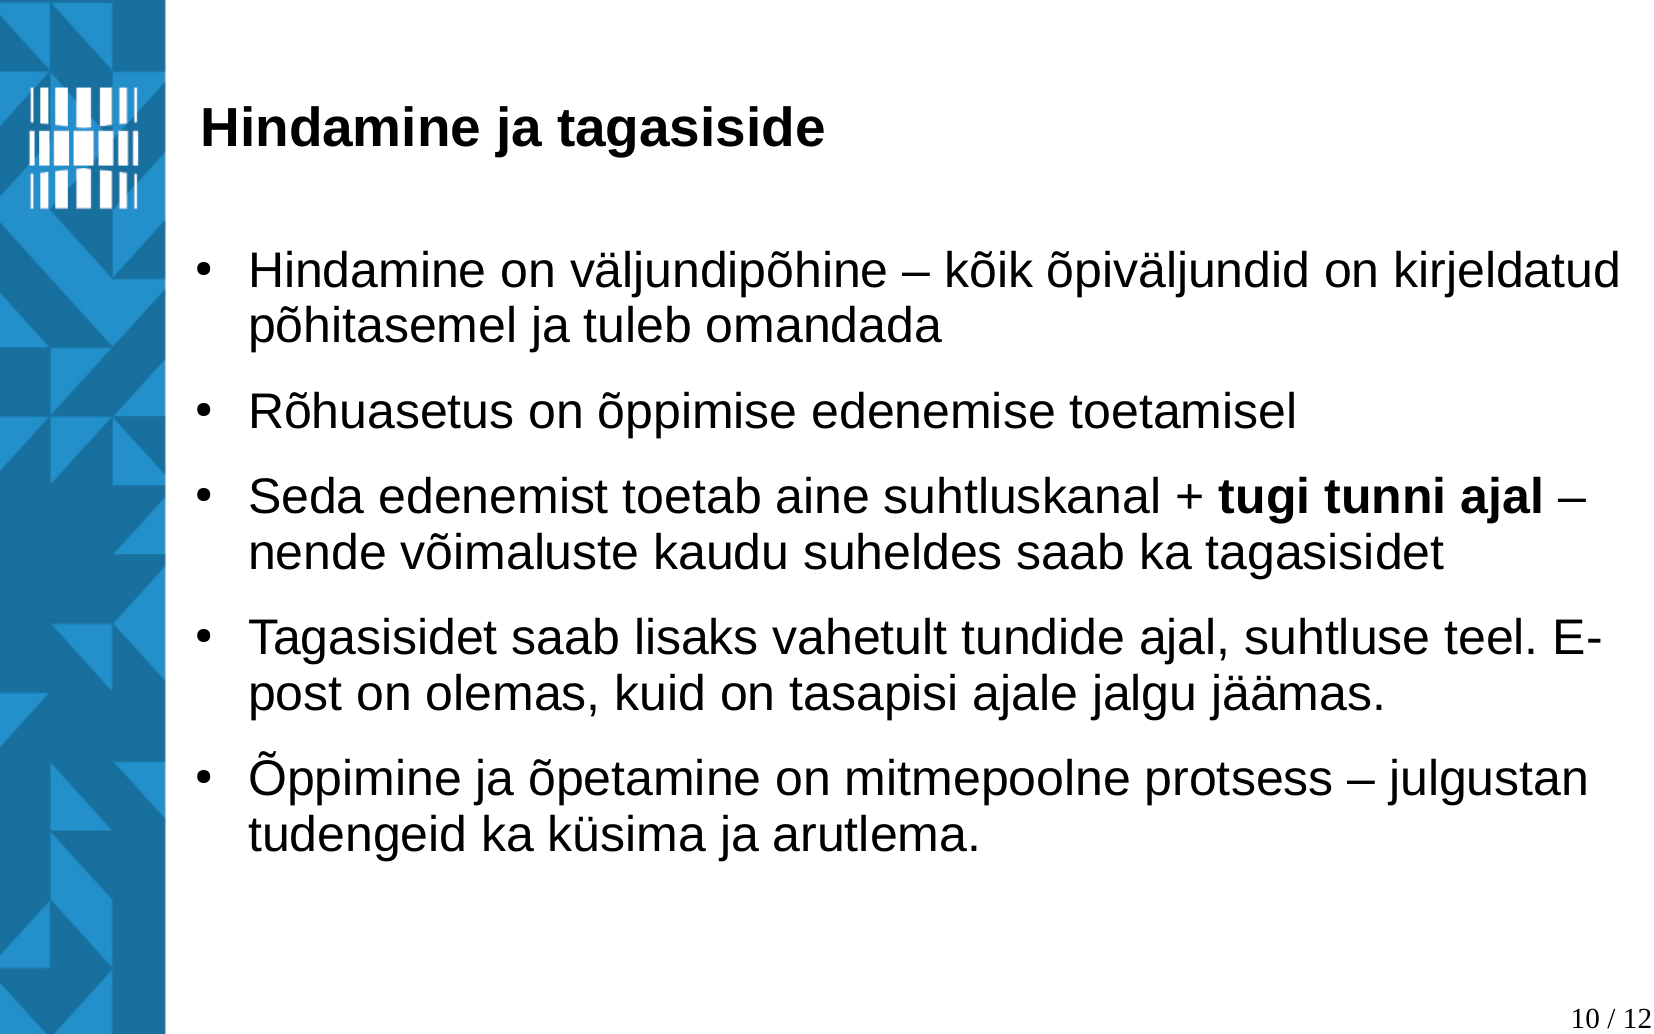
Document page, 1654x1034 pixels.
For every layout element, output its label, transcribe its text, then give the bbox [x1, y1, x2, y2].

title Hindamine ja tagasiside [200, 41, 1625, 214]
list Hindamine on väljundipõhine – kõik õpiväljundid on kirjeldatud põhitasemel ja tuleb omandada Rõhuasetus on õppimise edenemise toetamisel Seda edenemist toetab aine suhtluskanal + tugi tunni ajal – nende võimaluste kaudu suheldes saab ka tagasisidet Tagasisidet saab lisaks vahetult tundide ajal, suhtluse teel. E-post on olemas, kuid on tasapisi ajale jalgu jäämas. Õppimine ja õpetamine on mitmepoolne protsess – julgustan tudengeid ka küsima ja arutlema. [177, 241, 1625, 1009]
